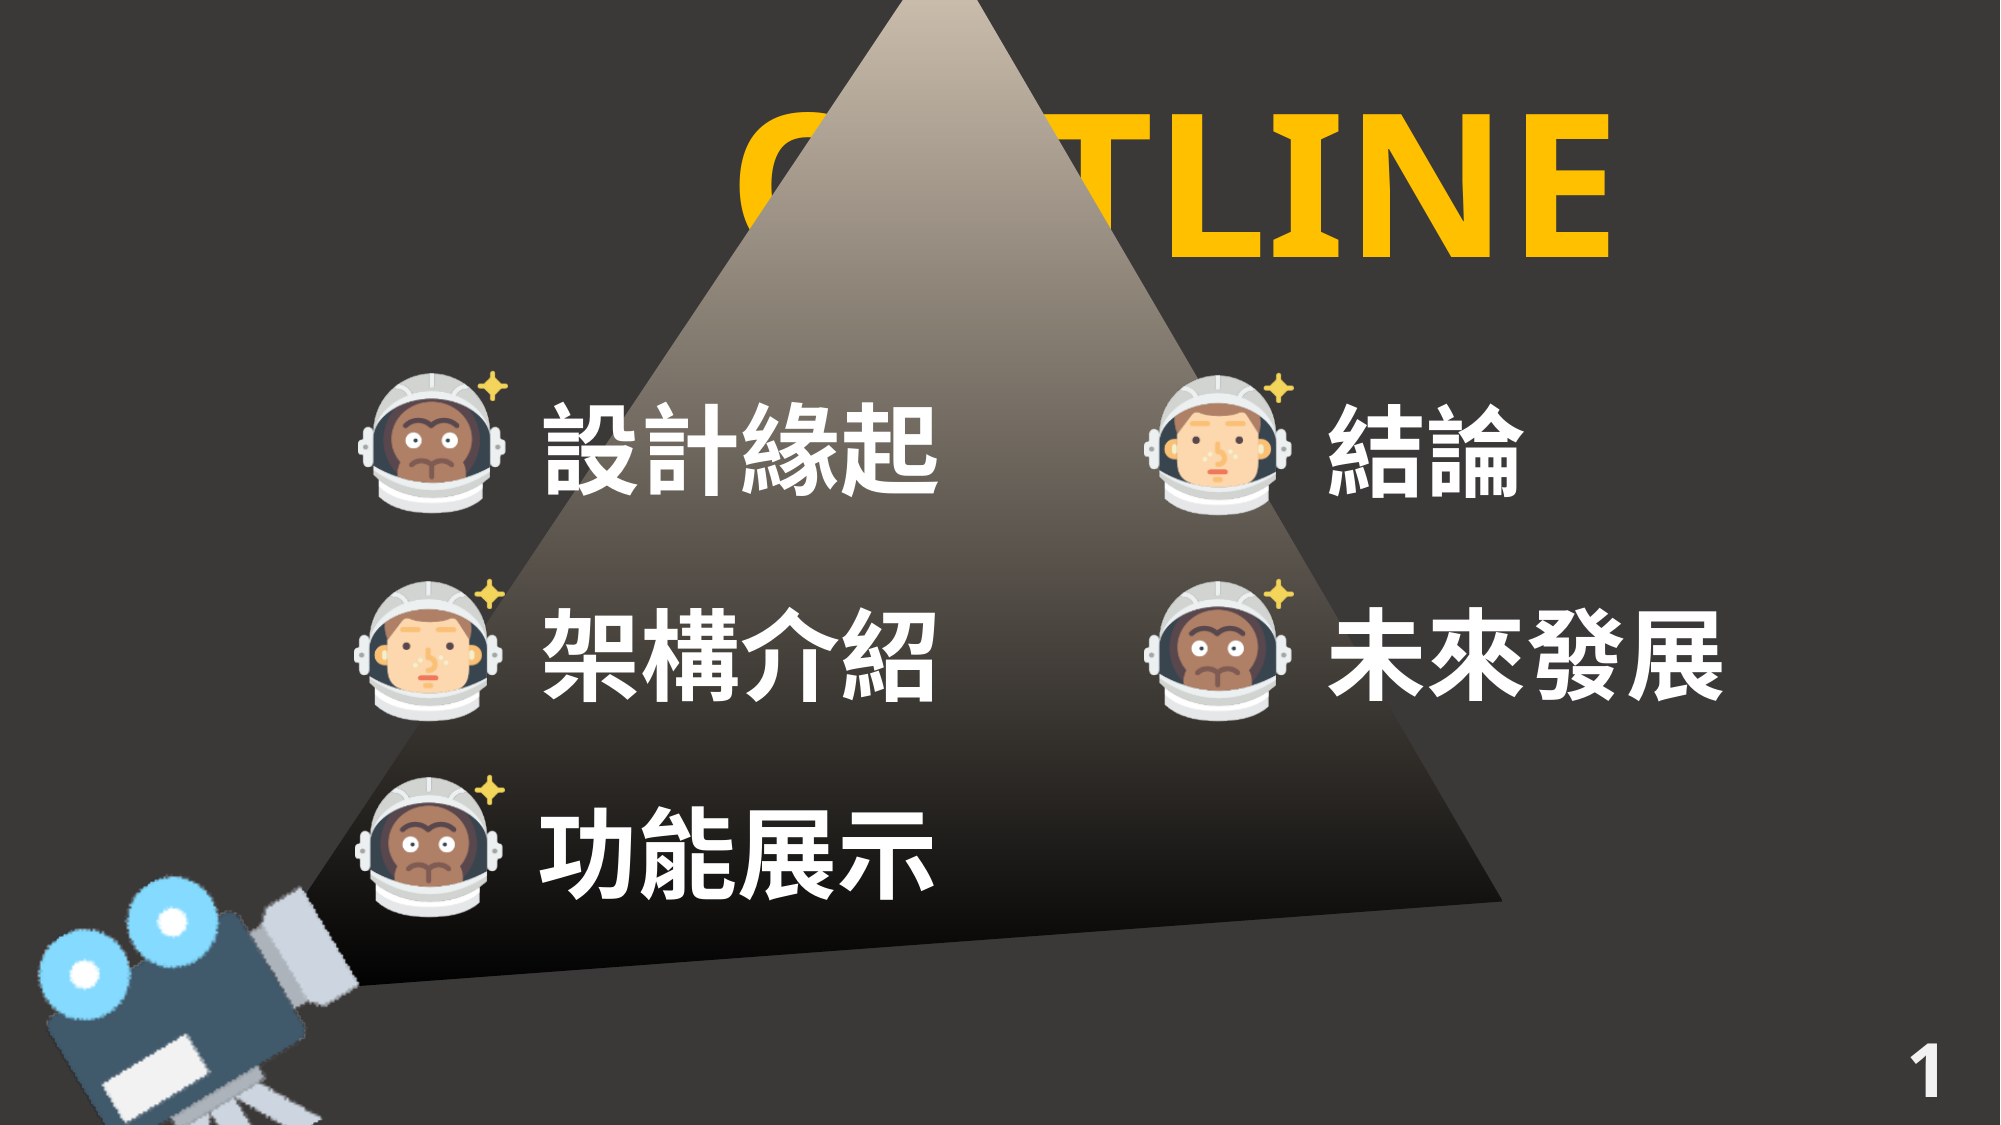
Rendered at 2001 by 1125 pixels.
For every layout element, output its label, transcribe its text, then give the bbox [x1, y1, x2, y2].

picture [358, 367, 508, 517]
text_box 結論 [1311, 382, 1867, 519]
picture [1144, 369, 1294, 519]
text_box 設計緣起 [525, 379, 1081, 517]
text_box 功能展示 [522, 784, 1078, 921]
text_box 架構介紹 [525, 586, 1081, 723]
text_box OUTLINE [1007, 50, 1308, 308]
picture [1144, 575, 1294, 726]
text_box 未來發展 [1311, 585, 1867, 722]
text_box OUTLINE [713, 50, 868, 282]
picture [9, 818, 408, 1125]
picture [355, 771, 505, 921]
text_box [0, 0, 2000, 1125]
text_box 1 [1891, 1014, 2000, 1121]
picture [354, 575, 505, 725]
